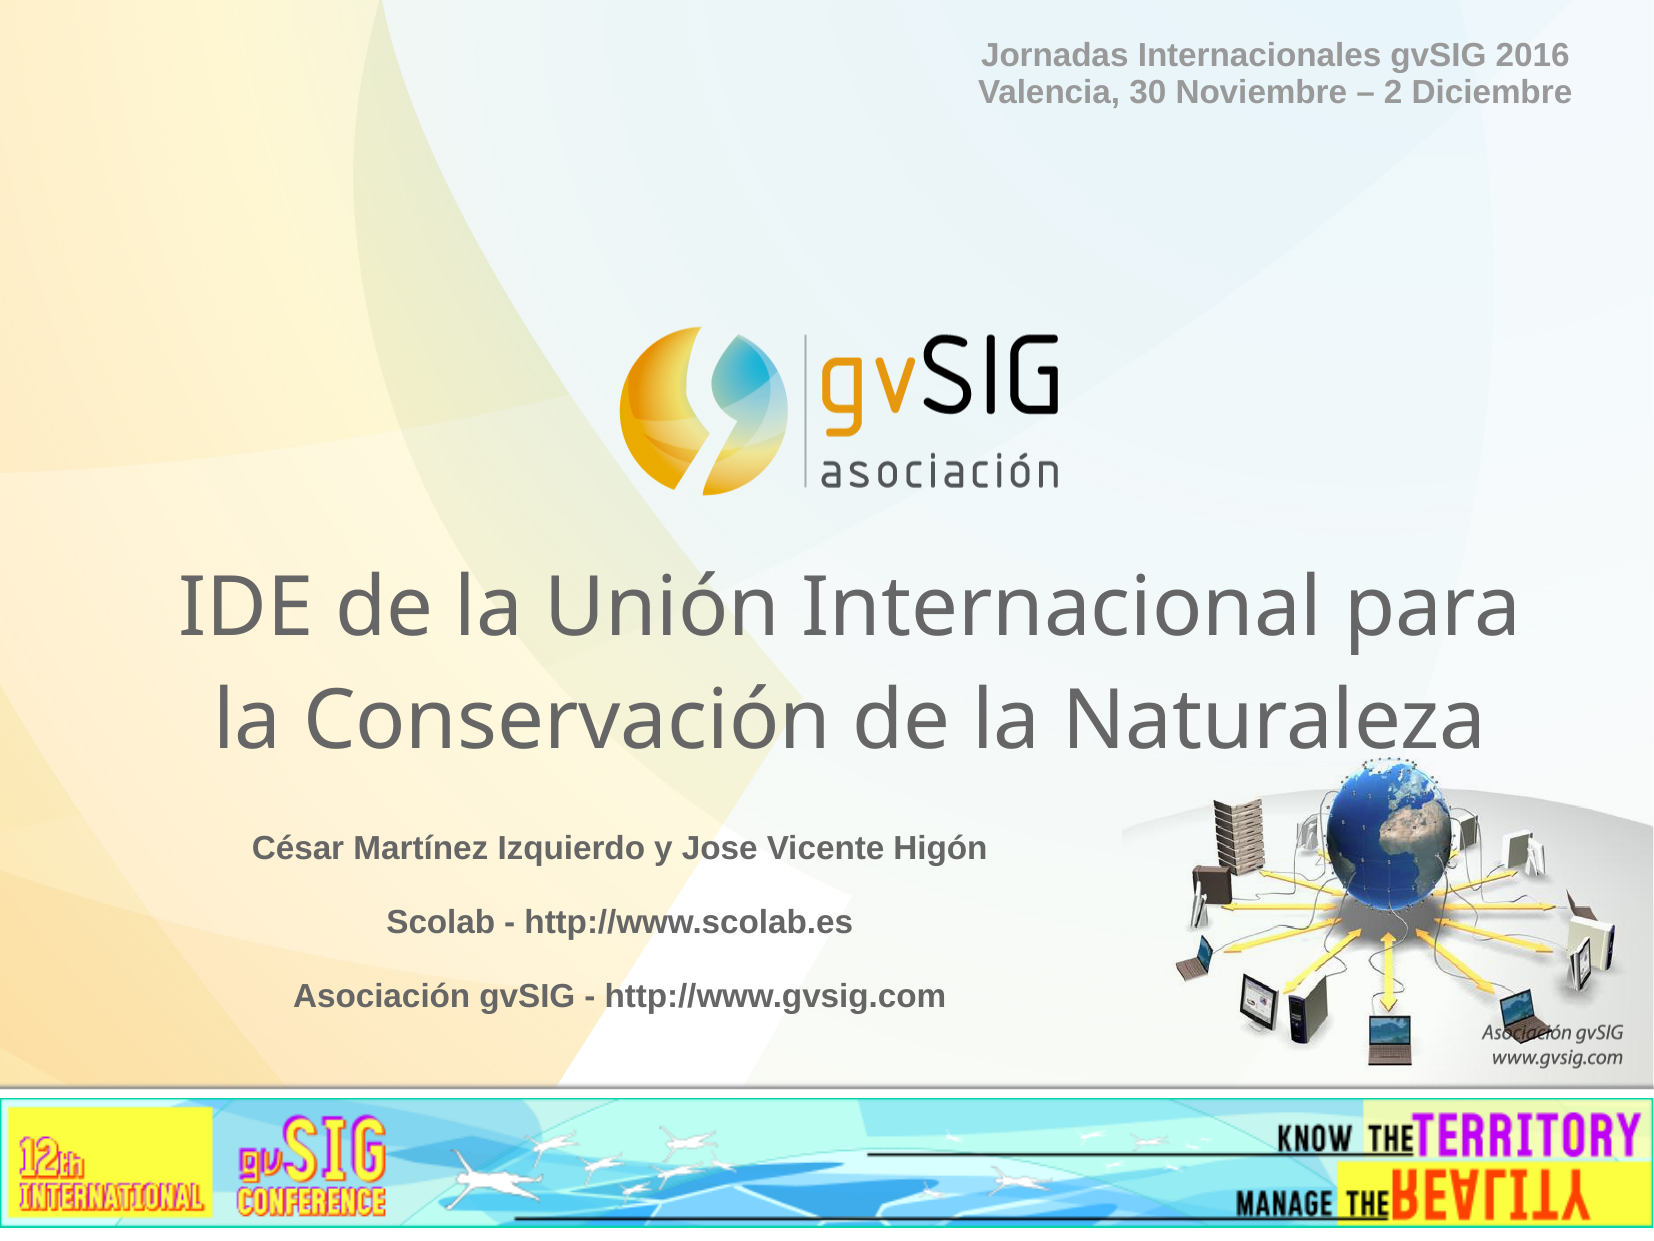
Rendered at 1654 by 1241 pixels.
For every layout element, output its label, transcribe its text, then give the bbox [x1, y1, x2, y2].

text_box César Martínez Izquierdo y Jose Vicente Higón Scolab - http://www.scolab.es Asociación gvSIG - http://www.gvsig.com [88, 785, 1152, 1098]
title IDE de la Unión Internacional para la Conservación de la Naturaleza [135, 542, 1565, 777]
text_box Jornadas Internacionales gvSIG 2016 Valencia, 30 Noviembre – 2 Diciembre [803, 29, 1654, 129]
picture [0, 0, 1654, 1241]
